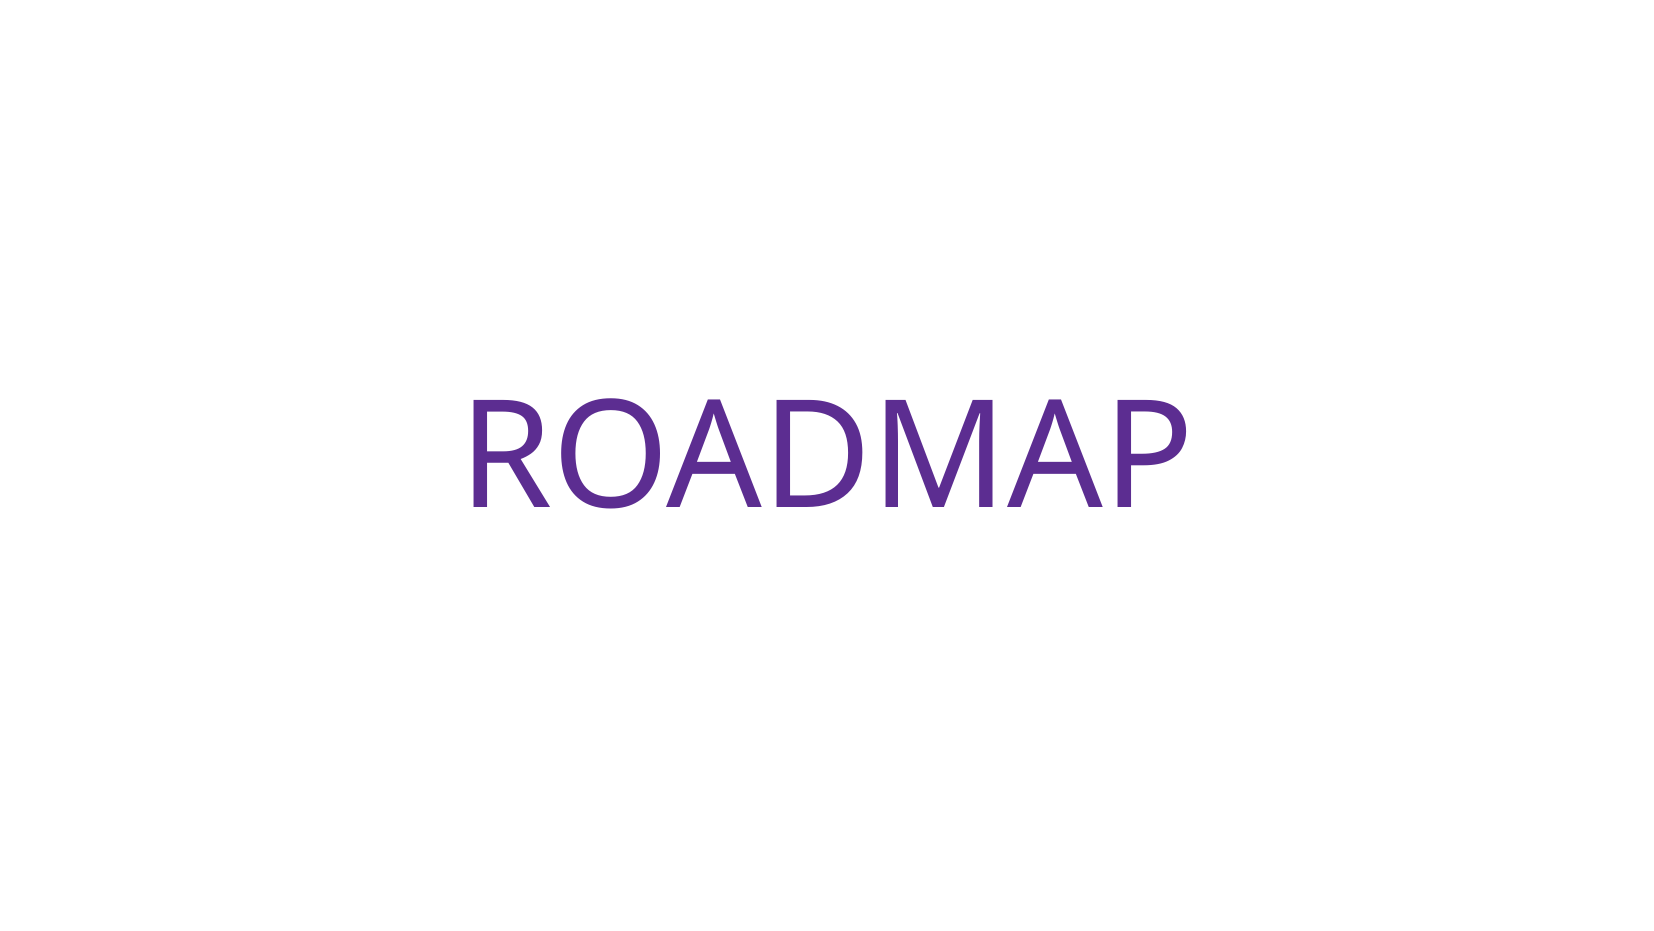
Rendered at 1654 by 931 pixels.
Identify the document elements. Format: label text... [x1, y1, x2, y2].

title ROADMAP [0, 366, 1654, 534]
